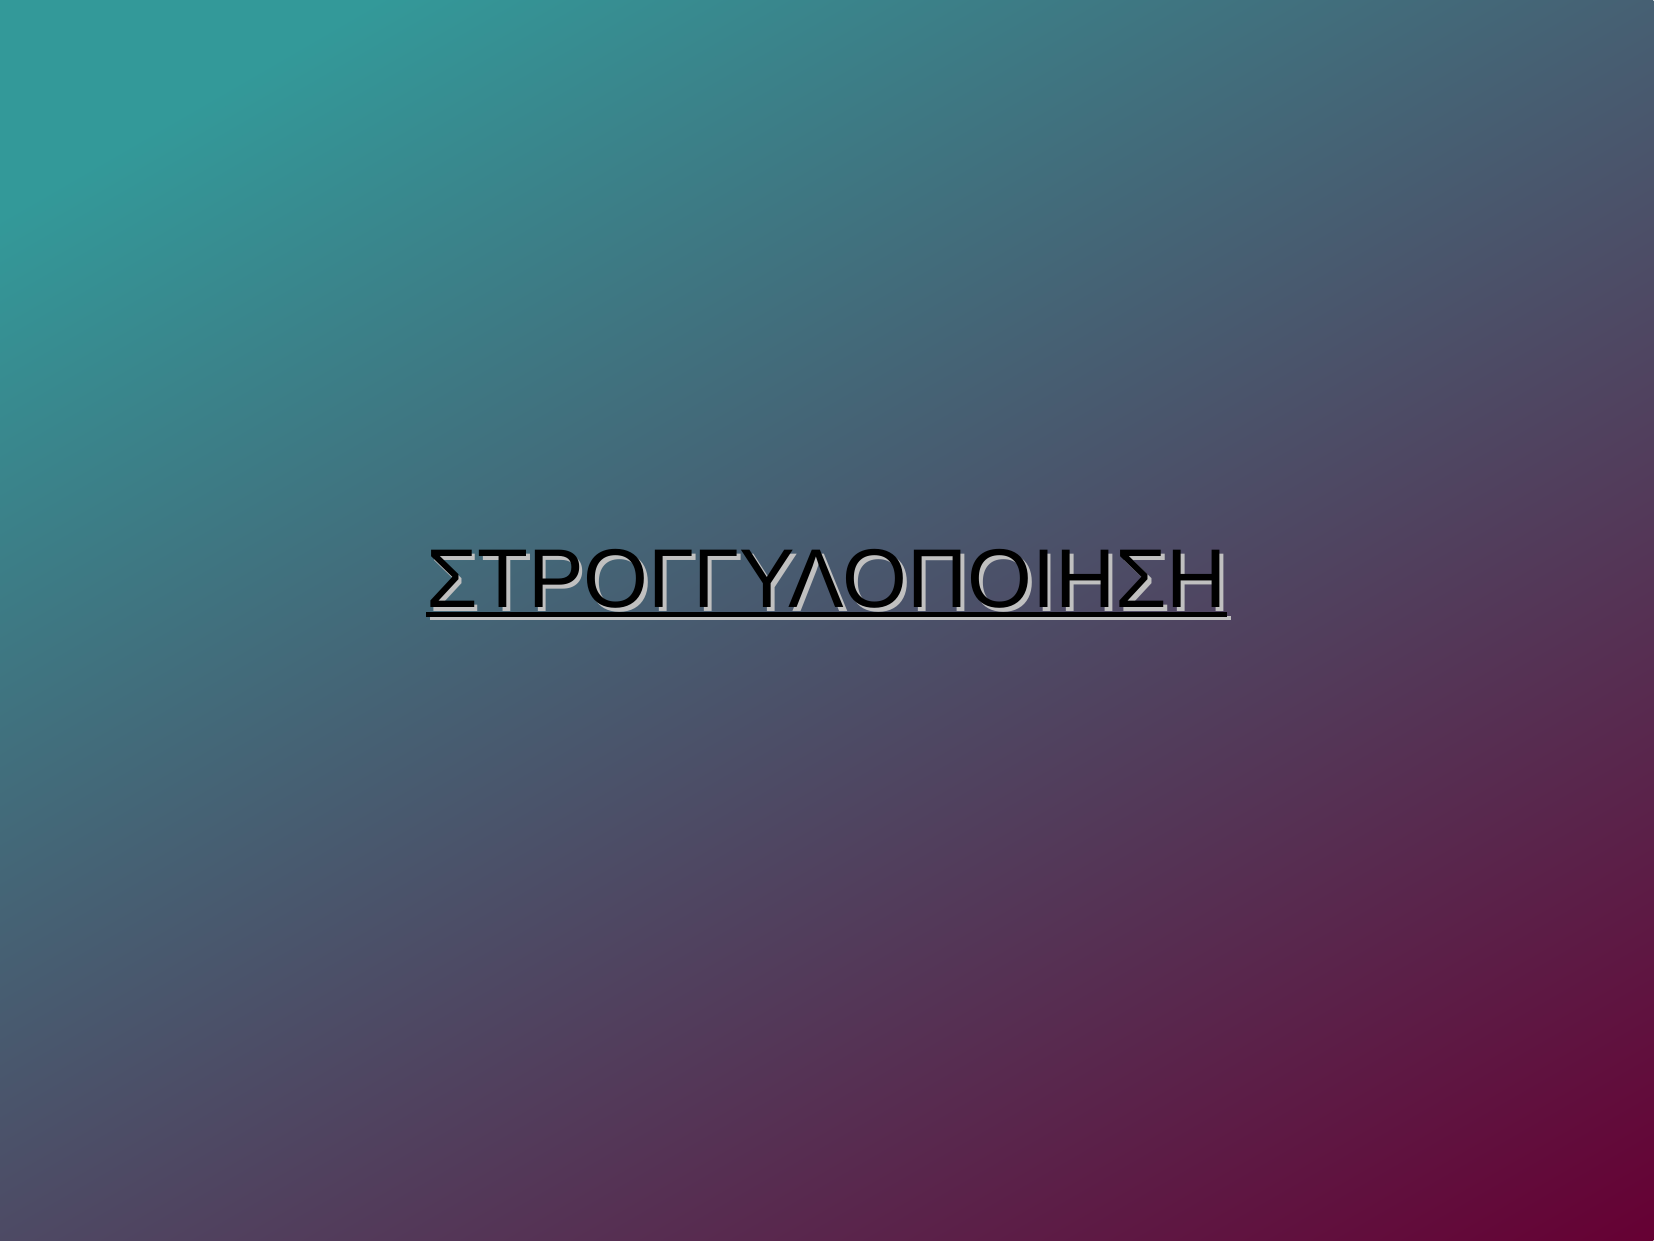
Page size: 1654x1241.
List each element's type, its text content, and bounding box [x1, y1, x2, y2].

subtitle ΣΤΡΟΓΓΥΛΟΠΟΙΗΣΗ [82, 49, 1571, 1109]
